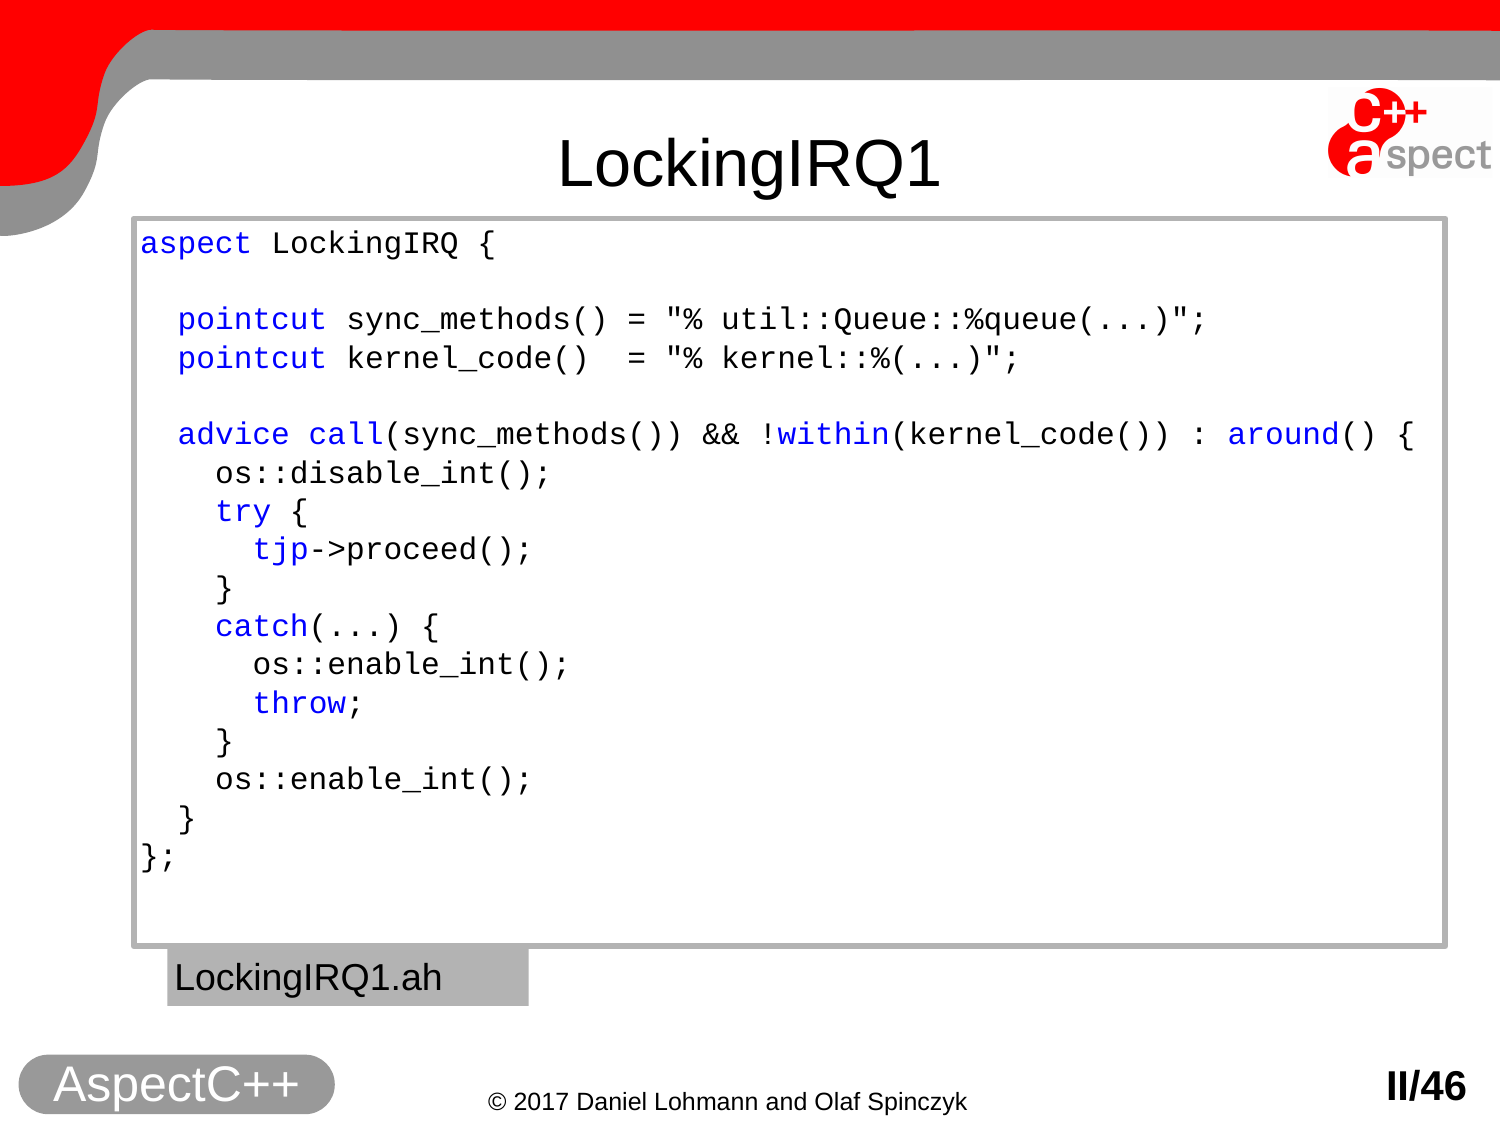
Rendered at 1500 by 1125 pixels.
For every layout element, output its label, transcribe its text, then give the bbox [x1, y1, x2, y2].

title LockingIRQ1 [112, 98, 1388, 223]
text_box aspect LockingIRQ { pointcut sync_methods() = "% util::Queue::%queue(...)"; pointcut kernel_code() = "% kernel::%(...)"; advice call(sync_methods()) && !within(kernel_code()) : around() { os::disable_int(); try { tjp->proceed(); } catch(...) { os::enable_int(); throw; } os::enable_int(); } }; [133, 218, 1446, 947]
text_box LockingIRQ1.ah [167, 946, 529, 1003]
